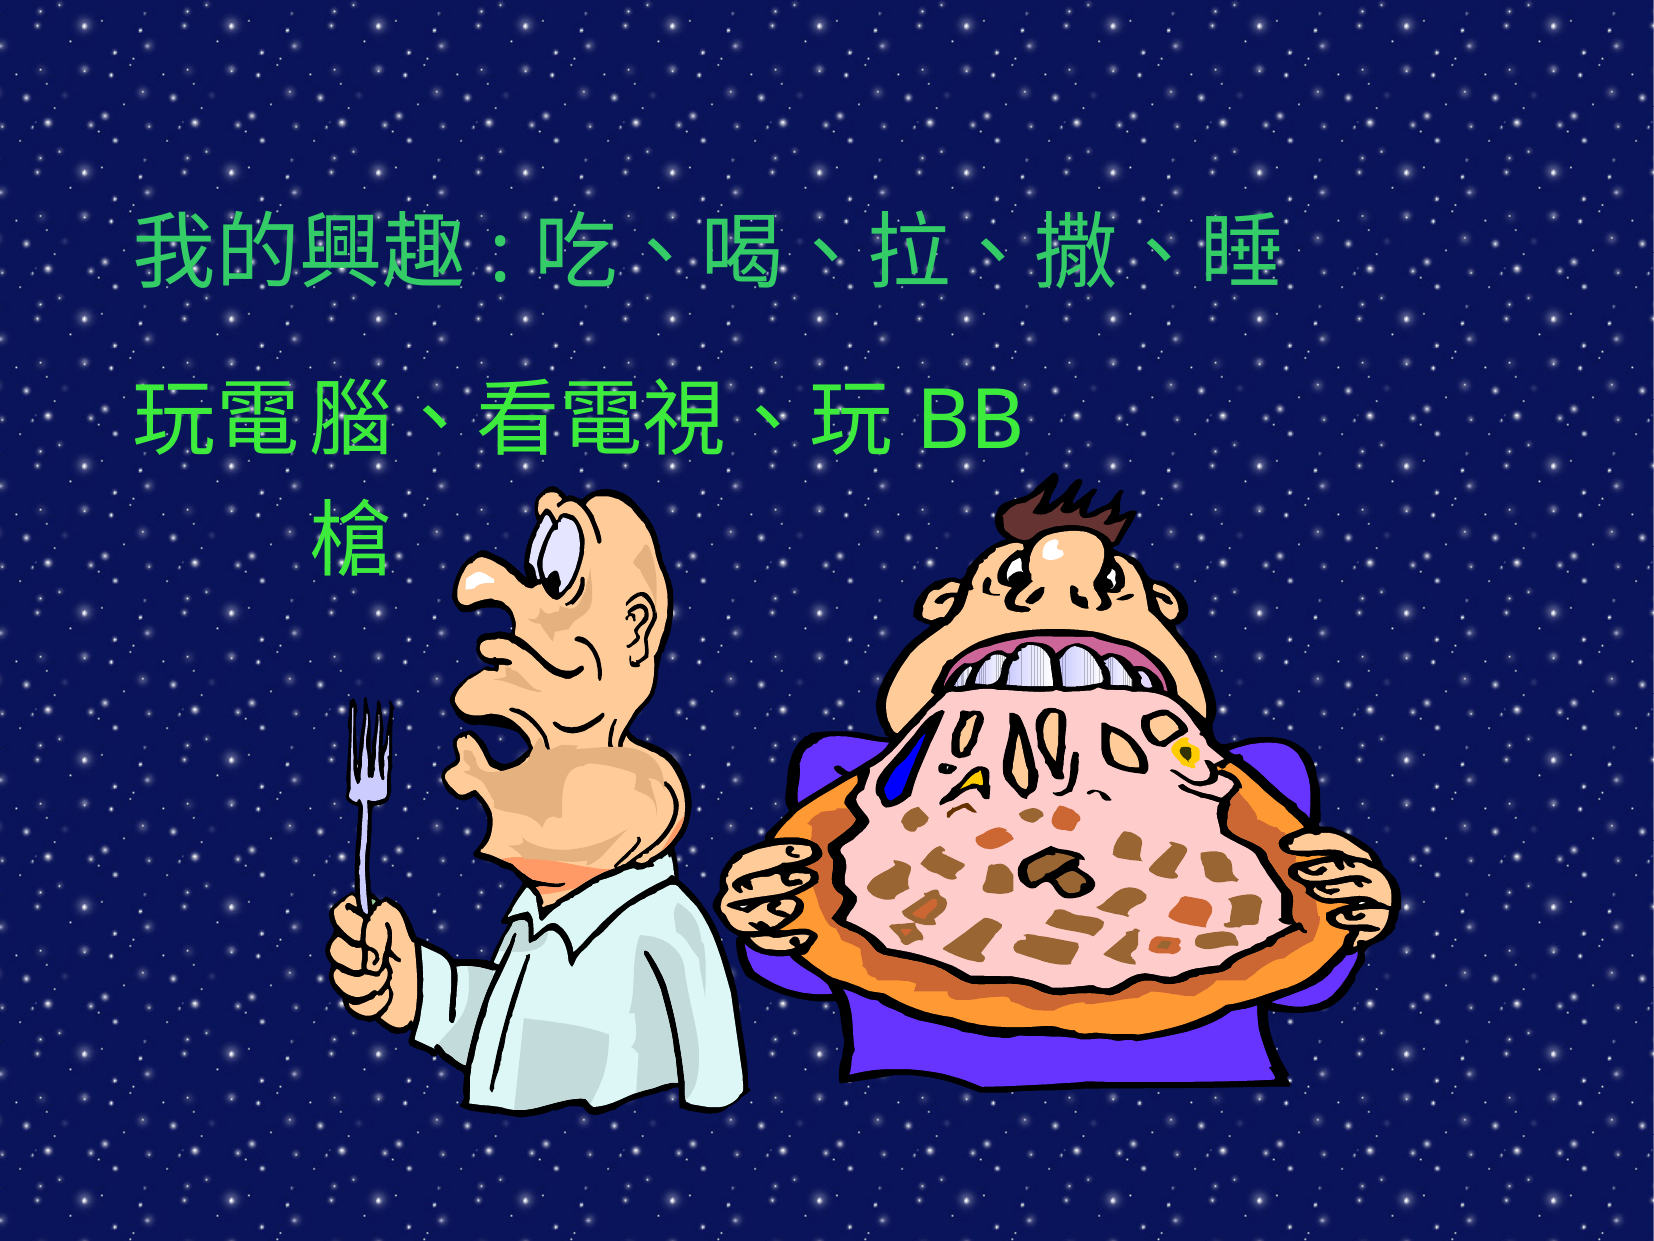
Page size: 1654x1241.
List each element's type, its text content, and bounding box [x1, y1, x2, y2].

text_box [118, 338, 1536, 344]
text_box 玩電 [118, 344, 295, 443]
text_box 我的興趣:吃、喝、拉、撒、睡 [118, 177, 1388, 276]
picture [0, 0, 1654, 1241]
text_box 玩電 [1116, 344, 1536, 443]
text_box 腦、看電視、玩BB槍 [295, 344, 1116, 443]
